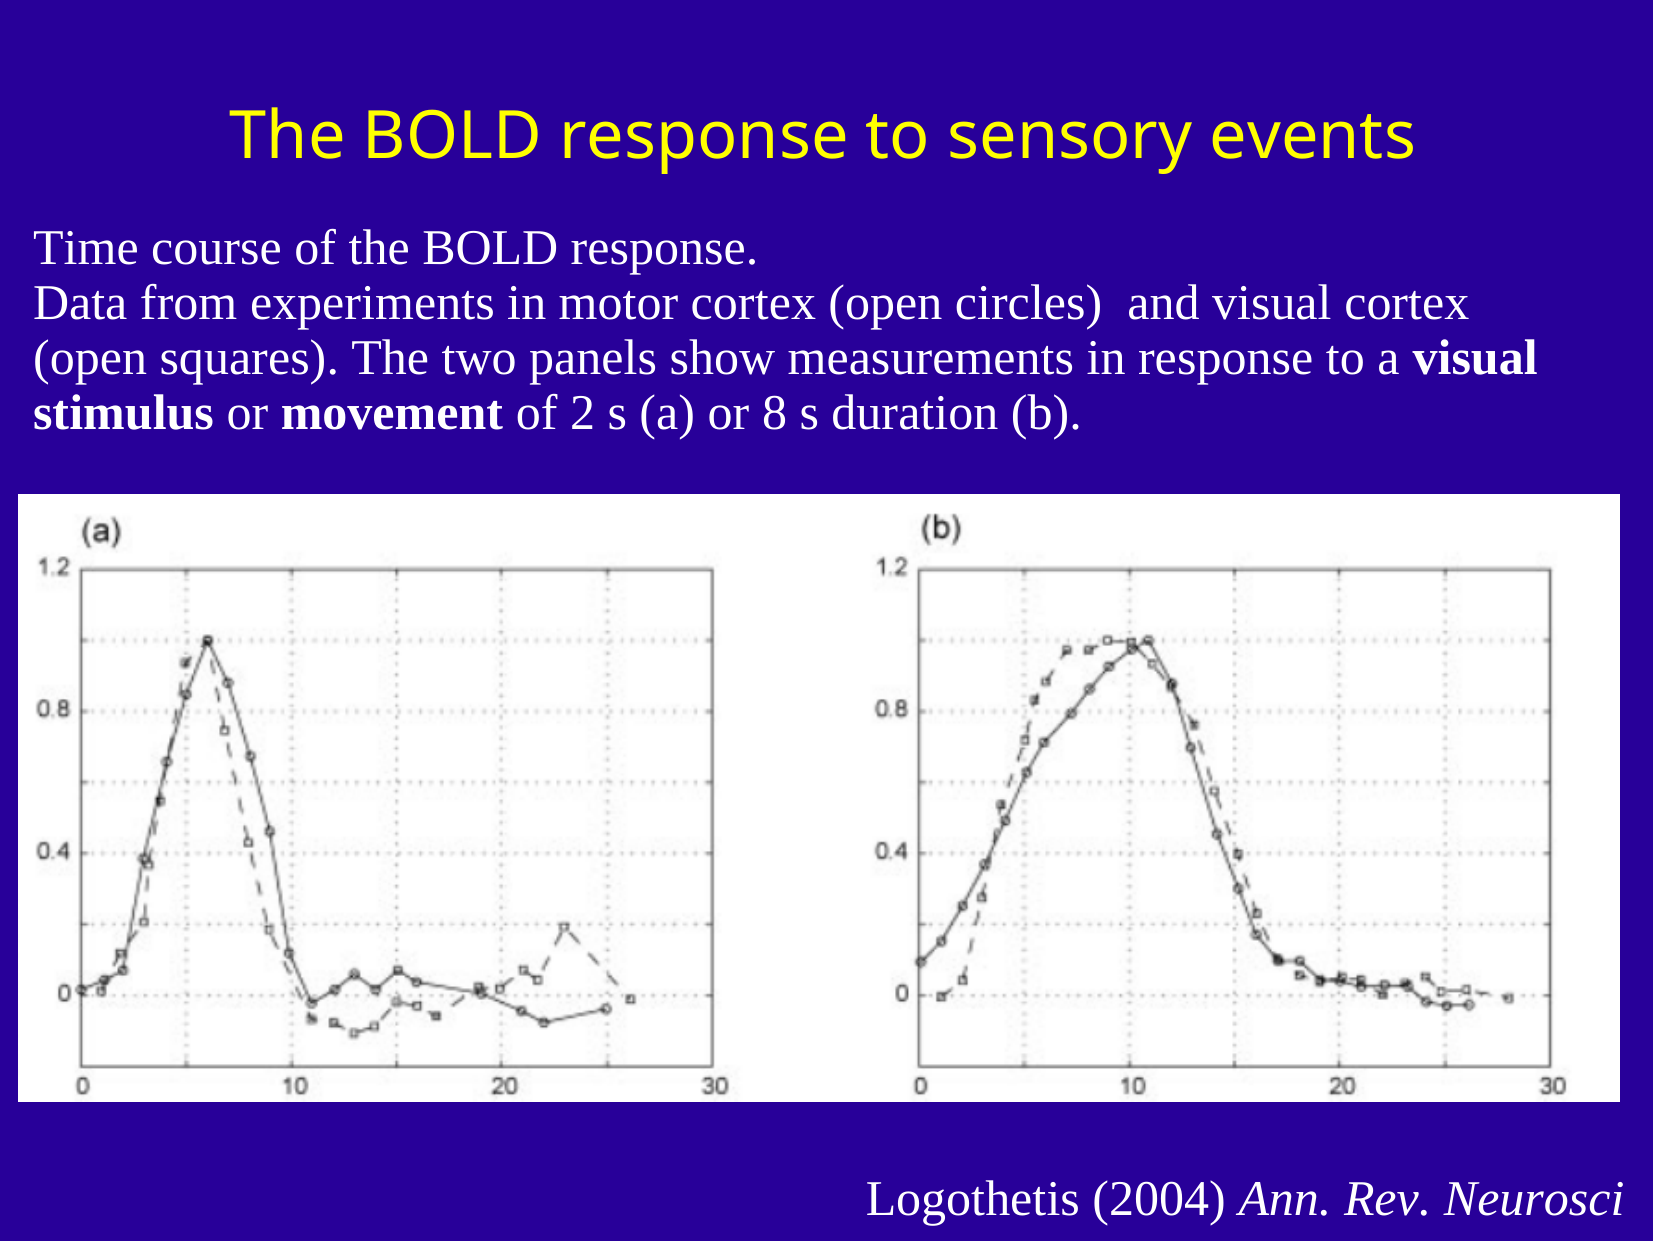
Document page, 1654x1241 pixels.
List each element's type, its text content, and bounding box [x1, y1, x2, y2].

title The BOLD response to sensory events [126, 28, 1539, 219]
text_box Logothetis (2004) Ann. Rev. Neurosci [865, 1170, 1653, 1227]
text_box Time course of the BOLD response. Data from experiments in motor cortex (open circles) and visual cortex (open squares). The two panels show measurements in response to a visual stimulus or movement of 2 s (a) or 8 s duration (b). [33, 219, 1542, 499]
picture [18, 494, 1620, 1102]
